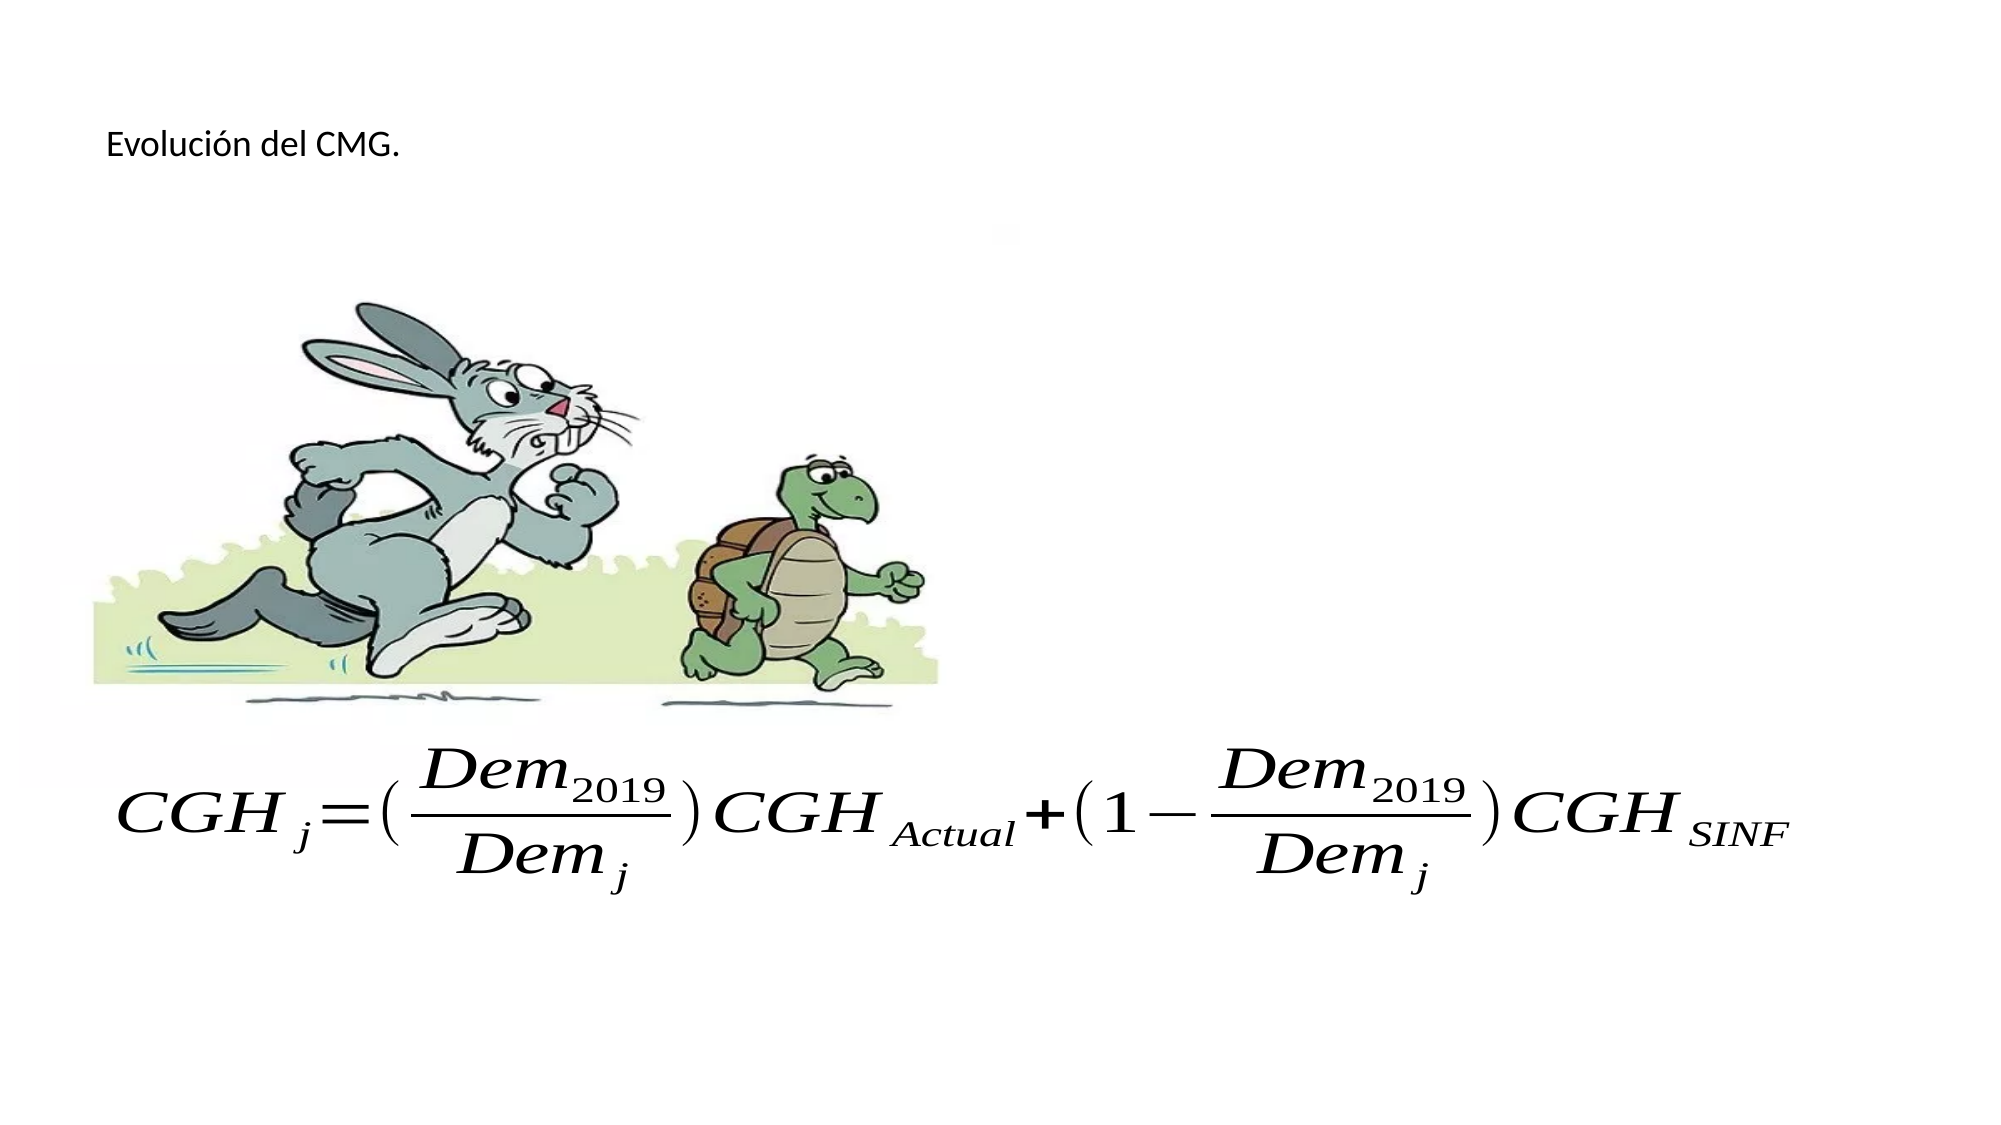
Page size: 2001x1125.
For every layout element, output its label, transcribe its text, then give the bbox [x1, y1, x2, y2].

title Evolución del CMG. [106, 69, 1607, 225]
chart [106, 734, 1801, 895]
picture [19, 224, 1020, 788]
